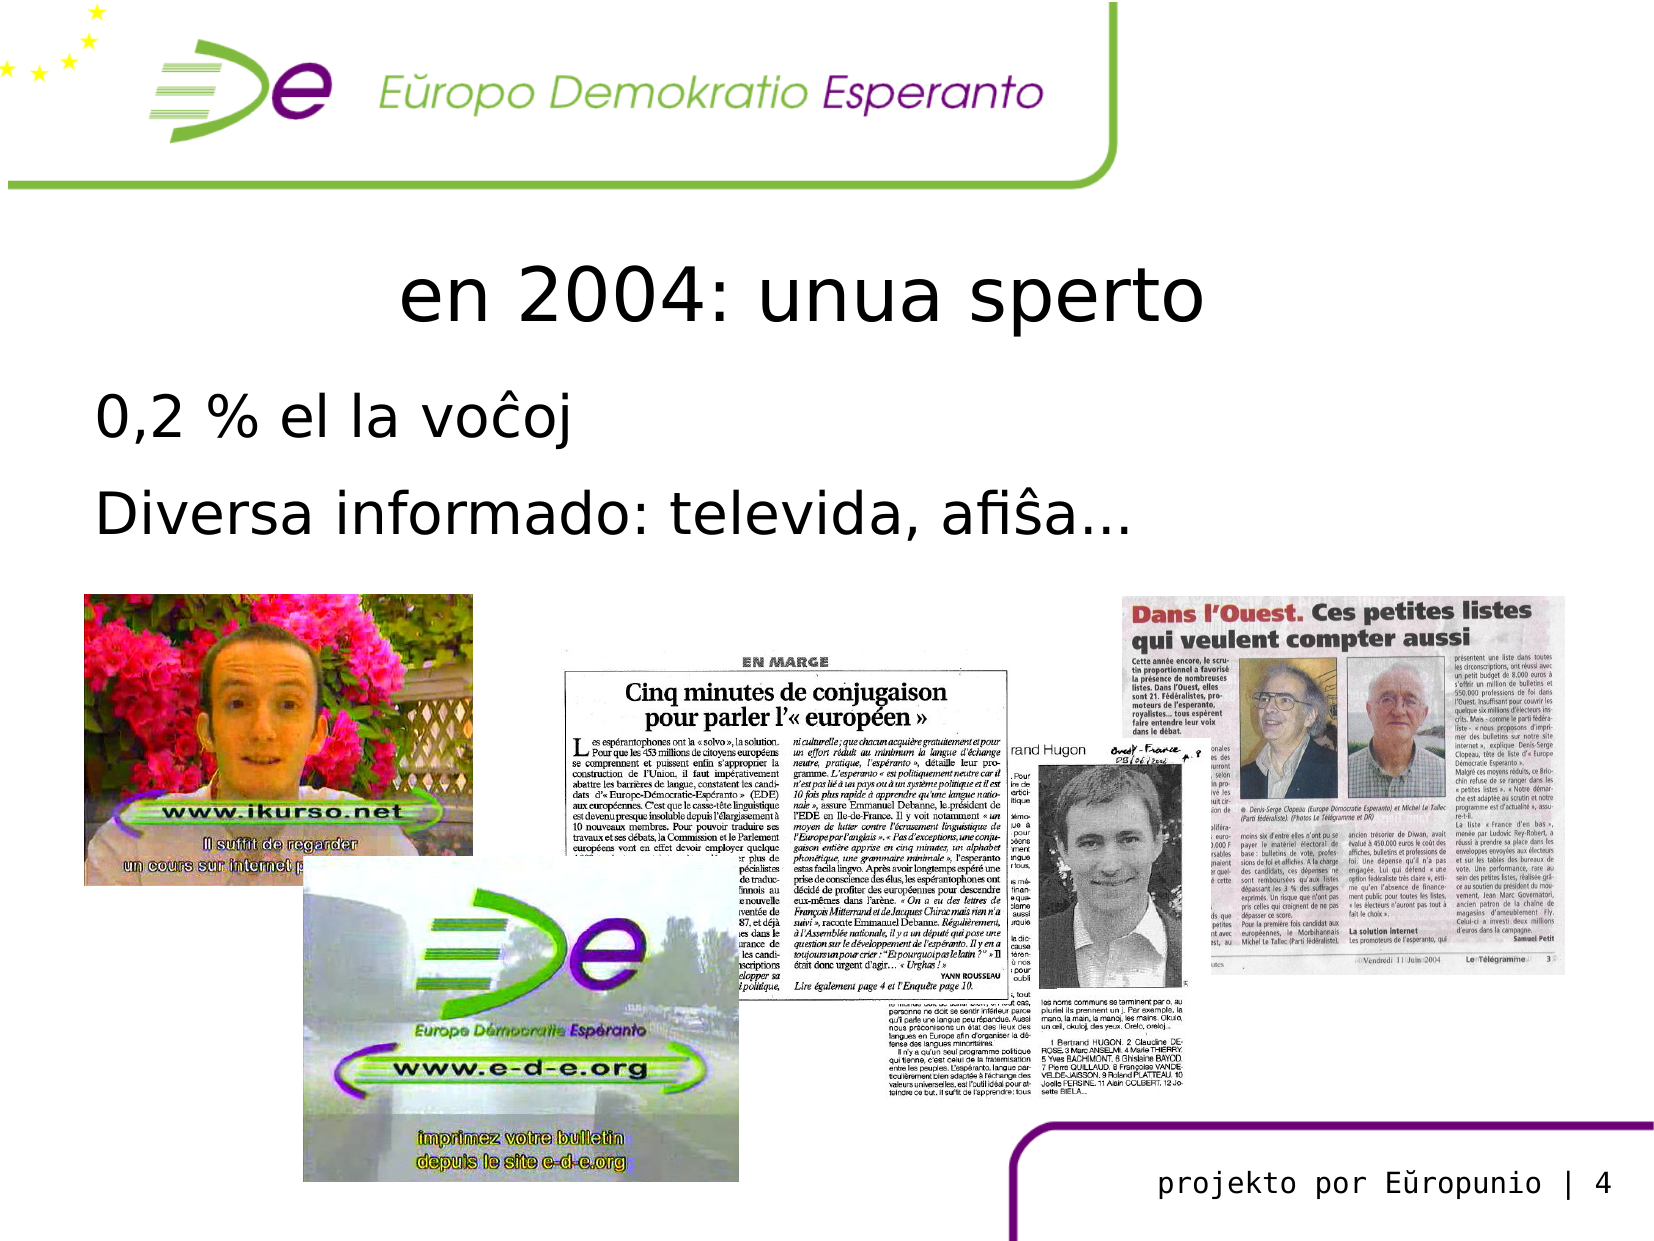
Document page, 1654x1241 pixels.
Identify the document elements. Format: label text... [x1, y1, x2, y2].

list 0,2 % el la voĉoj Diversa informado: televida, afiŝa... [76, 383, 1565, 798]
picture [0, 0, 1654, 1241]
title en 2004: unua sperto [59, 236, 1548, 355]
